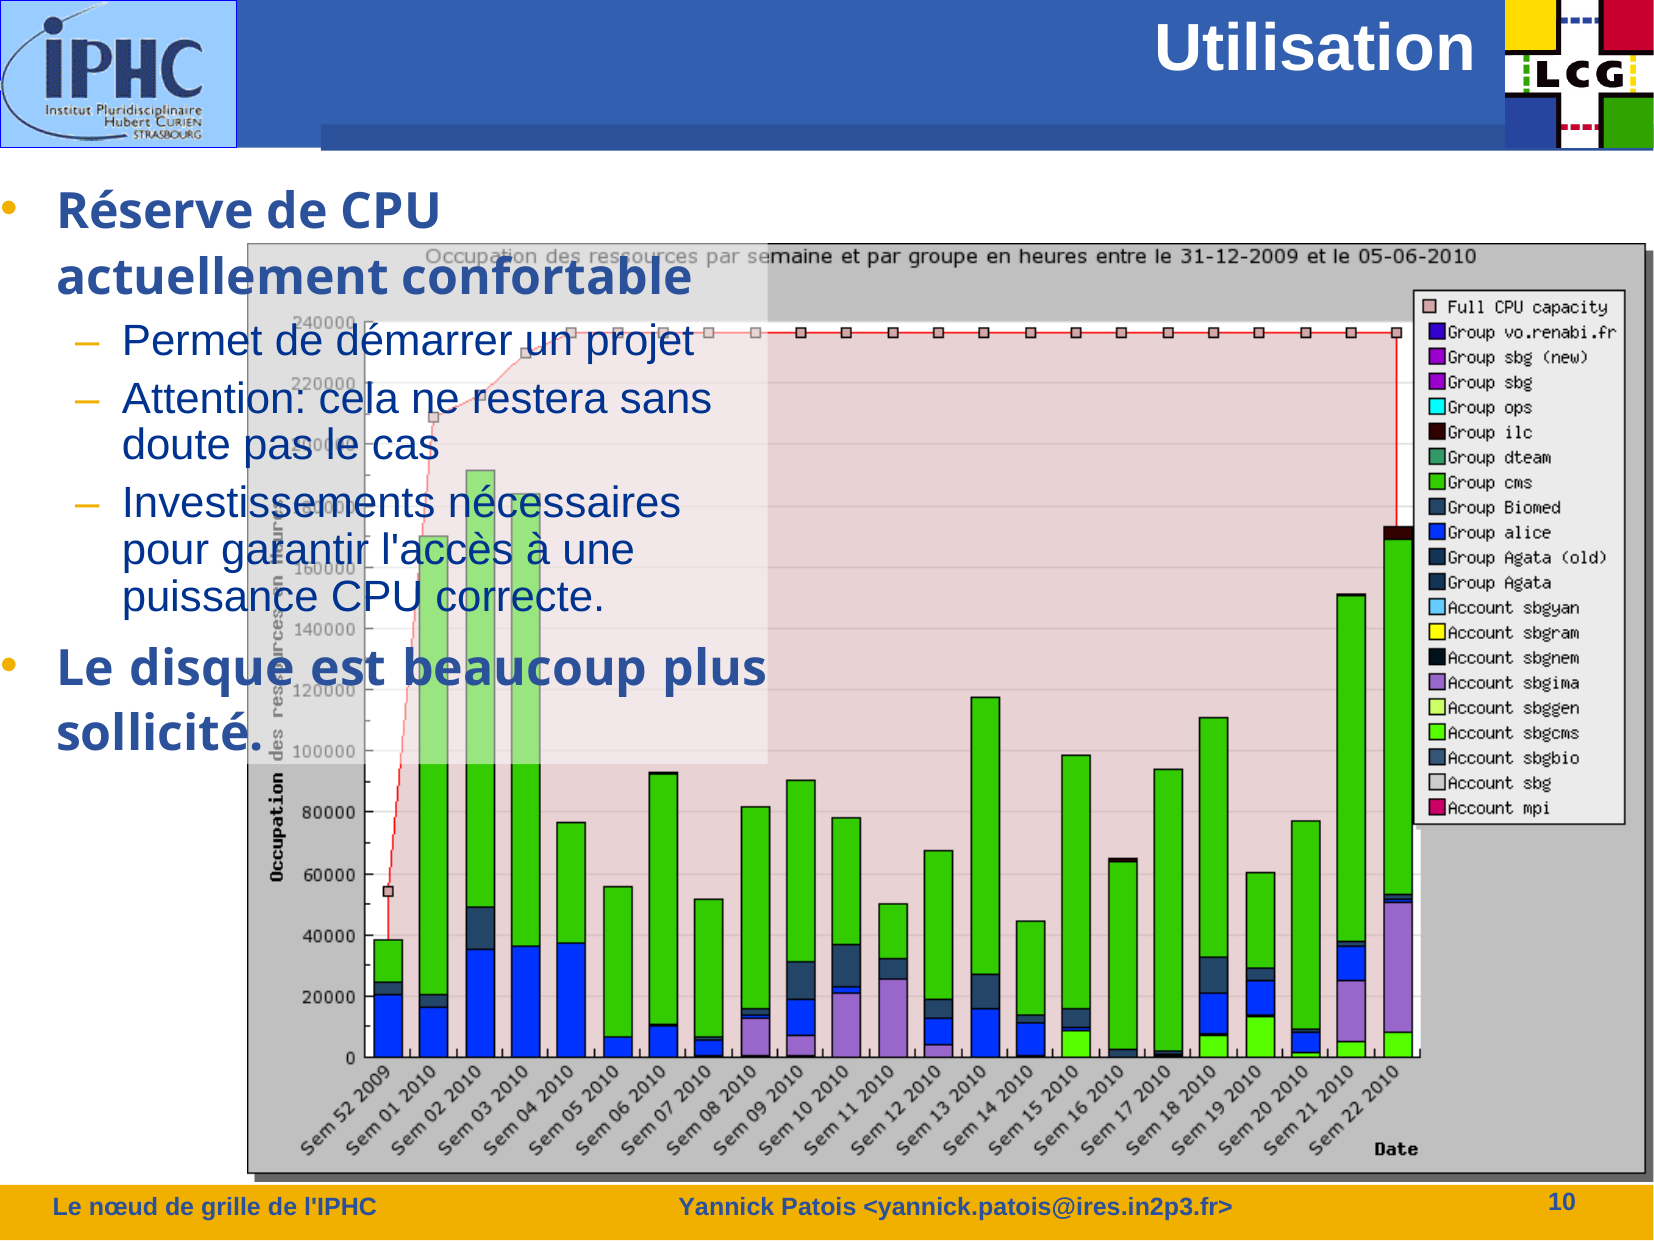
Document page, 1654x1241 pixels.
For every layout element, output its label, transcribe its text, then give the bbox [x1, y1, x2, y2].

title Utilisation [236, 0, 1477, 98]
picture [0, 0, 204, 141]
picture [247, 243, 1654, 1182]
list Réserve de CPU actuellement confortable Permet de démarrer un projet Attention: cela ne restera sans doute pas le cas Investissements nécessaires pour garantir l'accès à une puissance CPU correcte. Le disque est beaucoup plus sollicité. [0, 176, 768, 728]
